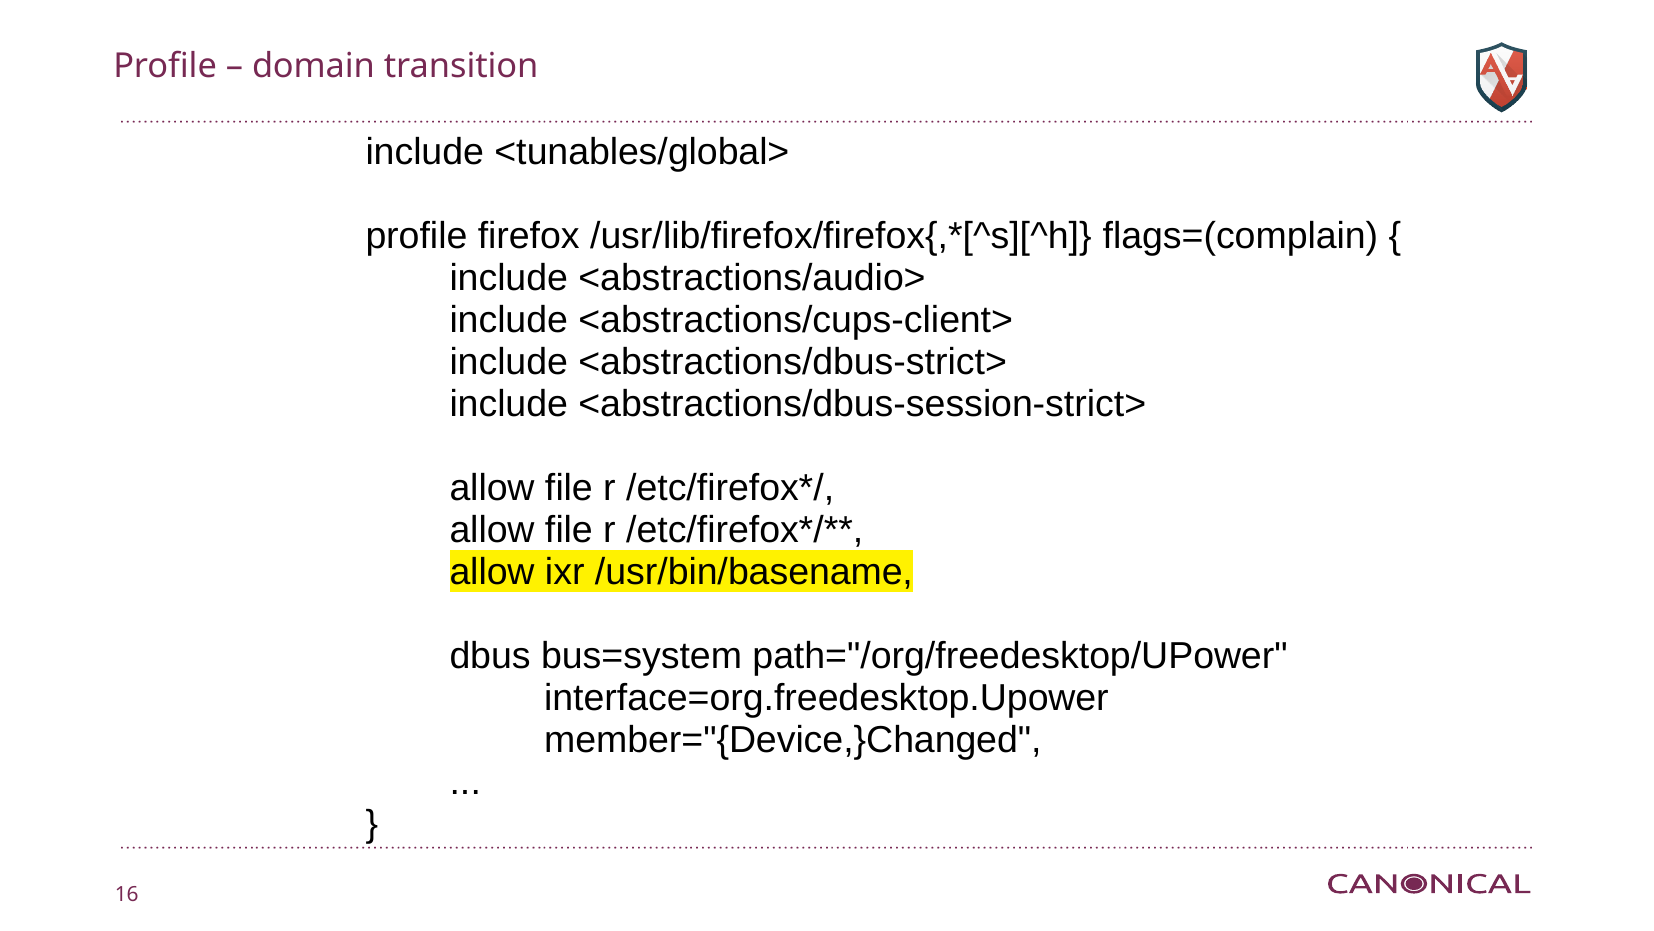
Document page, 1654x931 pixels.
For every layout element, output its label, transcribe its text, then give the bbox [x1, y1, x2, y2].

text_box include <tunables/global> profile firefox /usr/lib/firefox/firefox{,*[^s][^h]} flags=(complain) { include <abstractions/audio> include <abstractions/cups-client> include <abstractions/dbus-strict> include <abstractions/dbus-session-strict> allow file r /etc/firefox*/, allow file r /etc/firefox*/**, allow ixr /usr/bin/basename, dbus bus=system path="/org/freedesktop/UPower" interface=org.freedesktop.Upower member="{Device,}Changed", ... } [350, 123, 1417, 852]
title Profile – domain transition [113, 48, 1382, 81]
picture [111, 33, 1546, 124]
picture [1417, 845, 1533, 851]
picture [111, 845, 350, 851]
